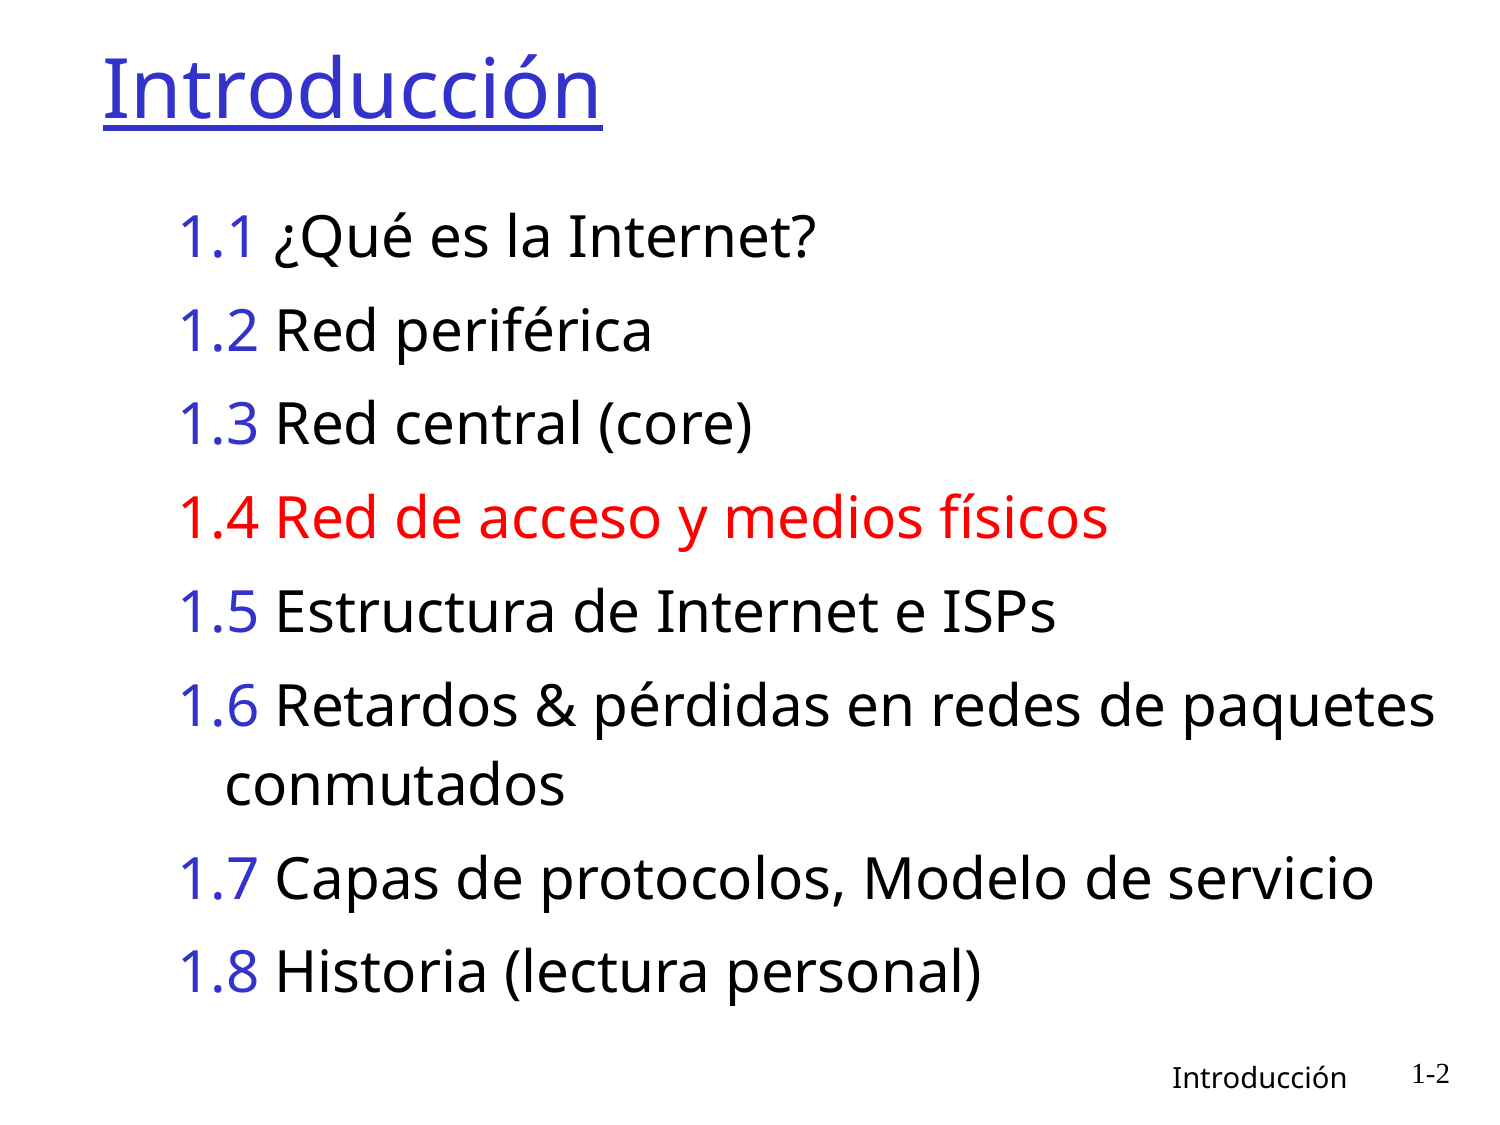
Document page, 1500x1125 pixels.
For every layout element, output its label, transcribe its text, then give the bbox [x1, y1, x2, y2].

list 1.1 ¿Qué es la Internet? 1.2 Red periférica 1.3 Red central (core) 1.4 Red de acceso y medios físicos 1.5 Estructura de Internet e ISPs 1.6 Retardos & pérdidas en redes de paquetes conmutados 1.7 Capas de protocolos, Modelo de servicio 1.8 Historia (lectura personal) [87, 187, 1463, 1021]
title Introducción [87, 23, 1463, 150]
